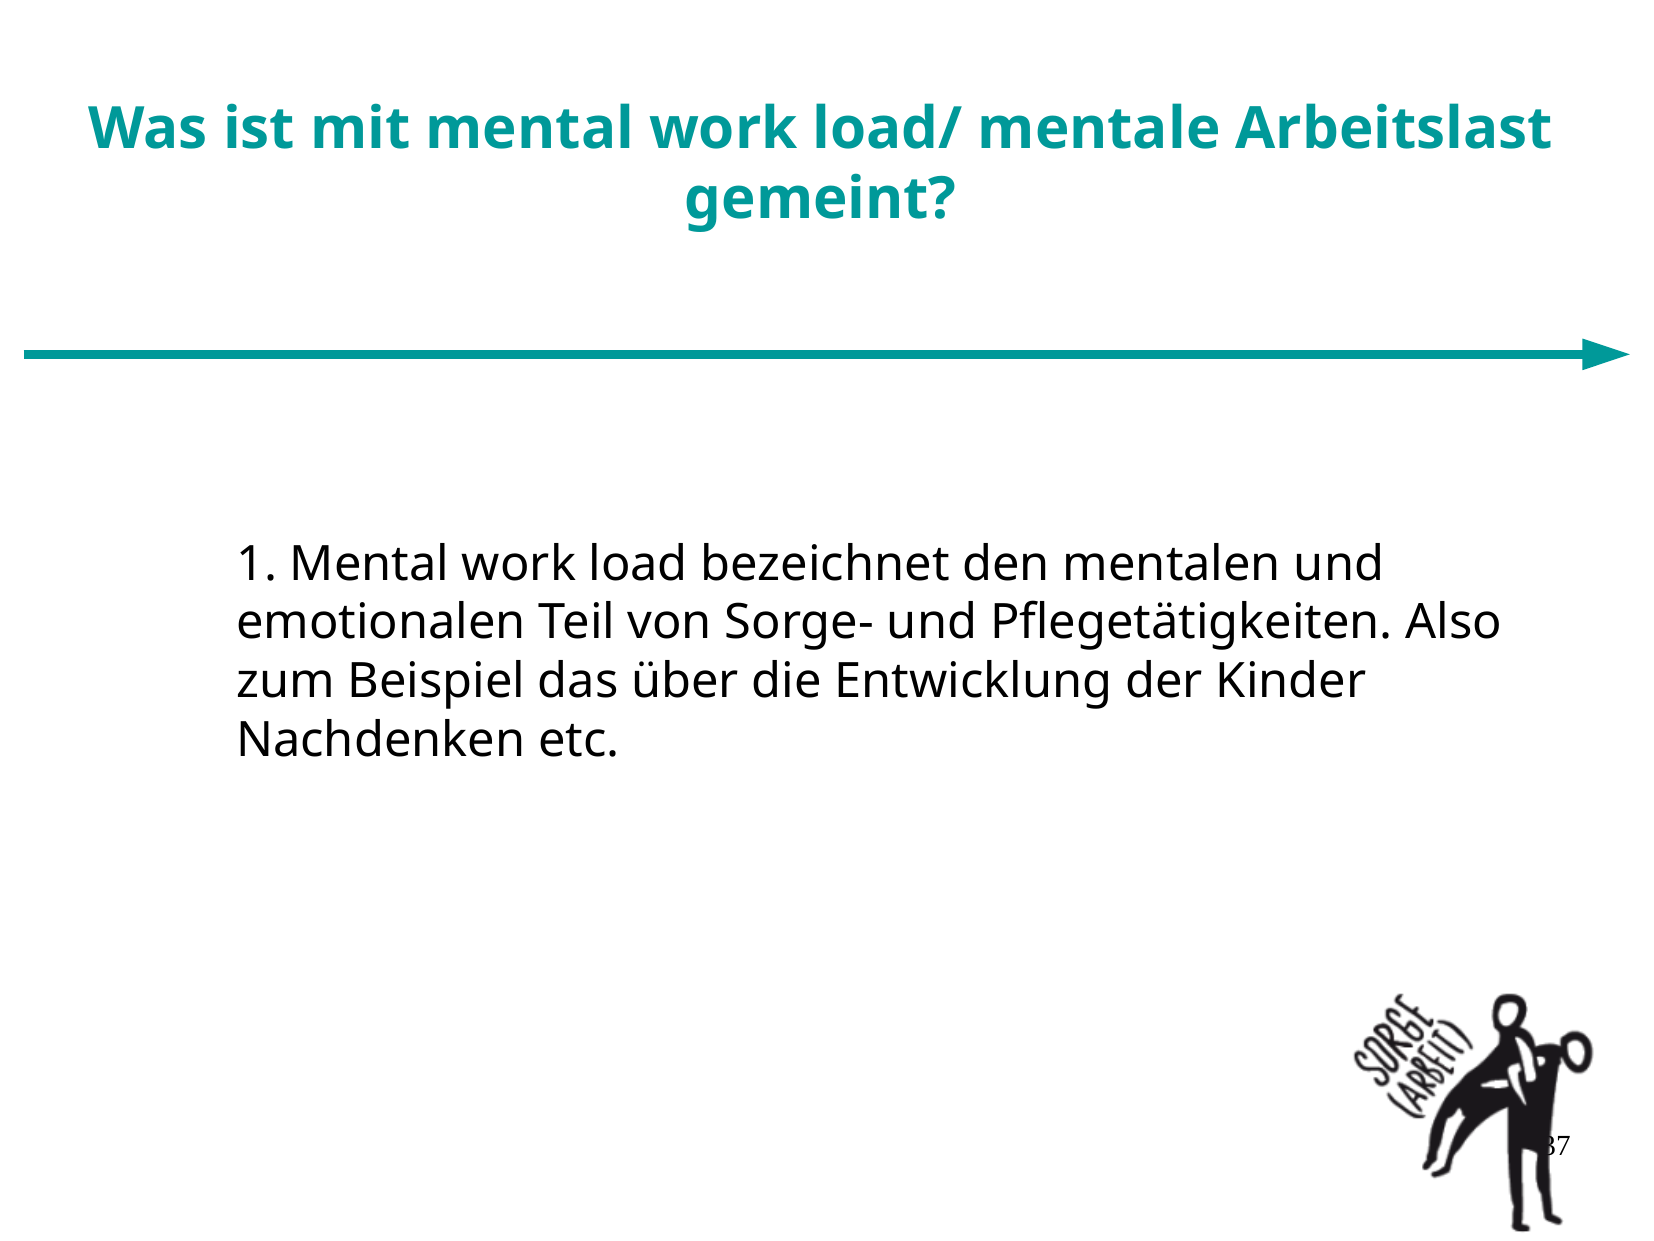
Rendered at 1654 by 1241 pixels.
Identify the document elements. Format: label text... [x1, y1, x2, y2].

list 1. Mental work load bezeichnet den mentalen und emotionalen Teil von Sorge- und Pflegetätigkeiten. Also zum Beispiel das über die Entwicklung der Kinder Nachdenken etc. [236, 531, 1560, 768]
title Was ist mit mental work load/ mentale Arbeitslast gemeint? [35, 7, 1607, 308]
picture [1281, 925, 1654, 1241]
